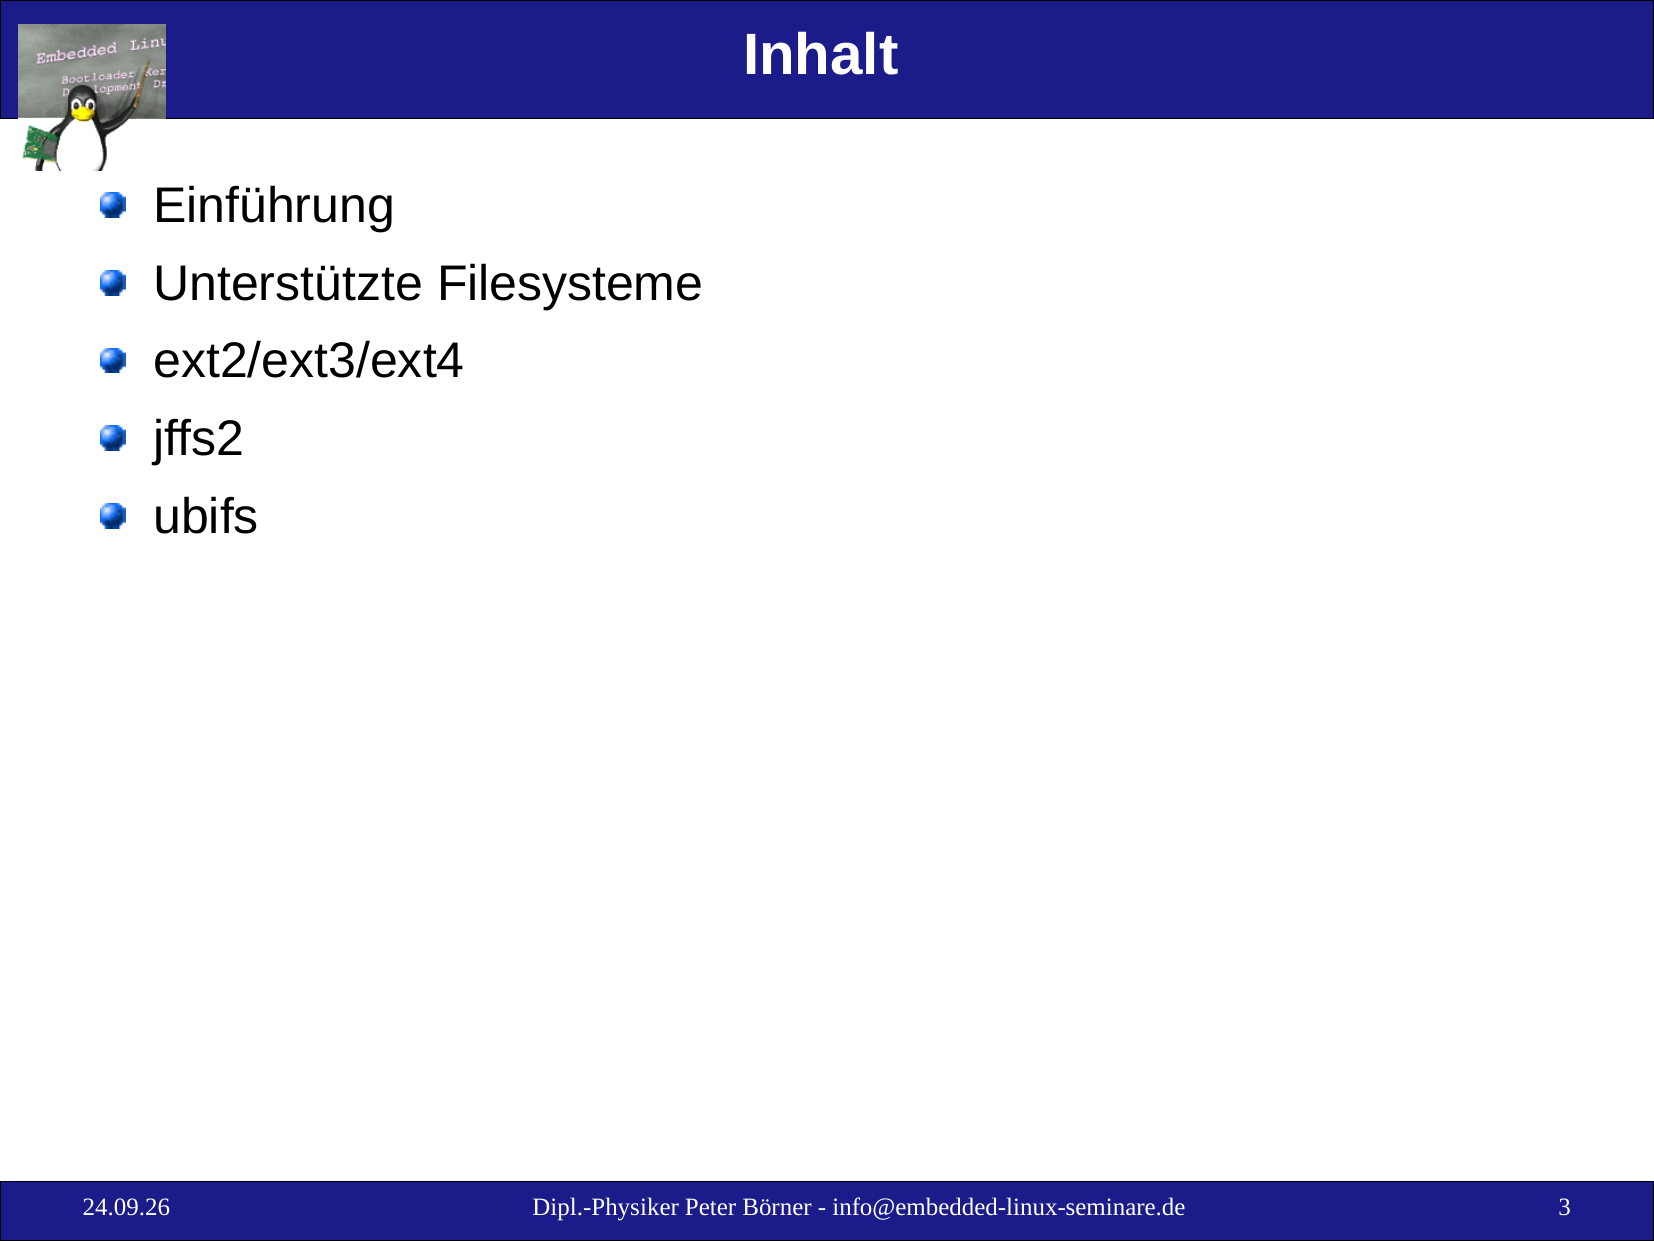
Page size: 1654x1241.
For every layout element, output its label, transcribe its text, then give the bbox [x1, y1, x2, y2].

picture [18, 24, 166, 171]
title Inhalt [76, 19, 1565, 89]
list Einführung Unterstützte Filesysteme ext2/ext3/ext4 jffs2 ubifs [82, 177, 1571, 1152]
